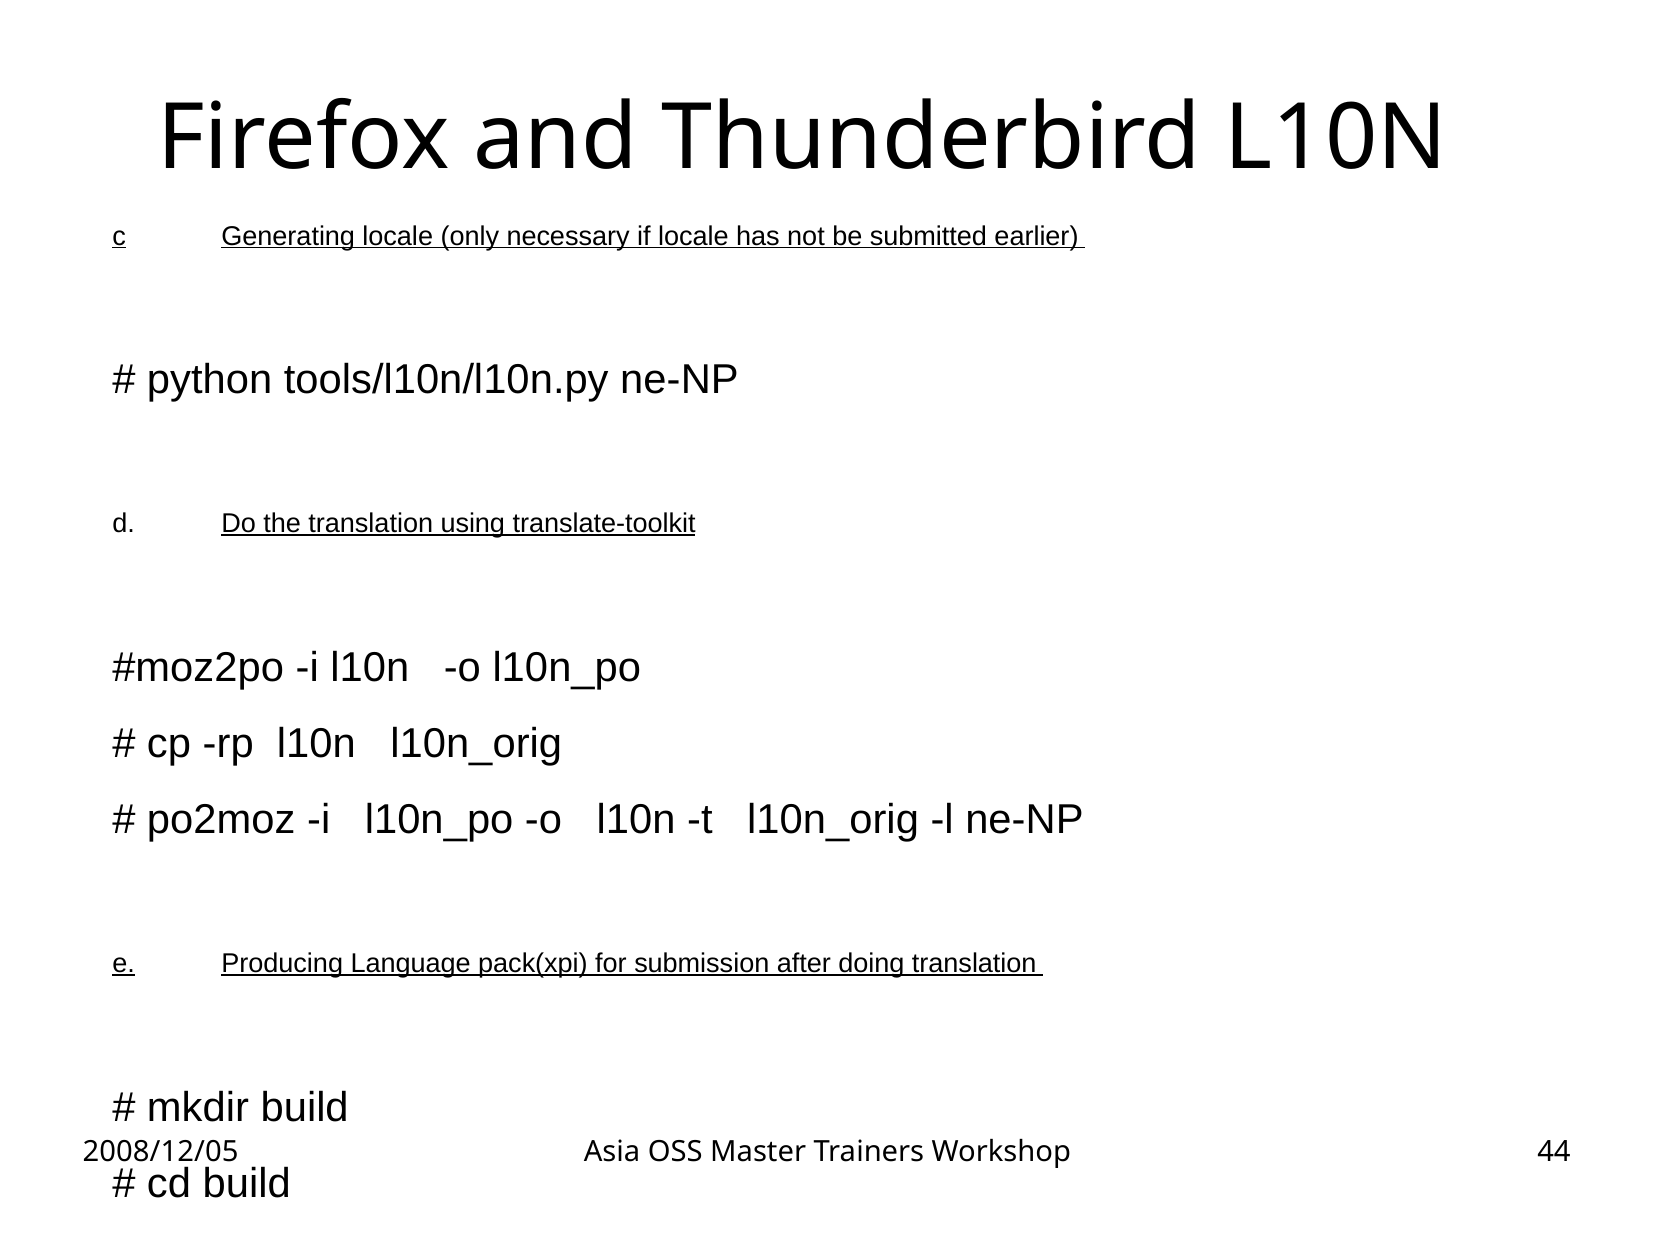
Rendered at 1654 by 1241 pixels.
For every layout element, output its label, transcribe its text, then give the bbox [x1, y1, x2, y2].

list c Generating locale (only necessary if locale has not be submitted earlier) # python tools/l10n/l10n.py ne-NP d. Do the translation using translate-toolkit #moz2po -i l10n -o l10n_po # cp -rp l10n l10n_orig # po2moz -i l10n_po -o l10n -t l10n_orig -l ne-NP e. Producing Language pack(xpi) for submission after doing translation # mkdir build # cd build # ../mozilla/configure --enable-application=browser #mkdir -p dist/install #make -C config nsinstall #make -C browser/locales langpack-ne-NP #ls dist/install [76, 220, 1565, 1241]
title Firefox and Thunderbird L10N [59, 29, 1548, 237]
